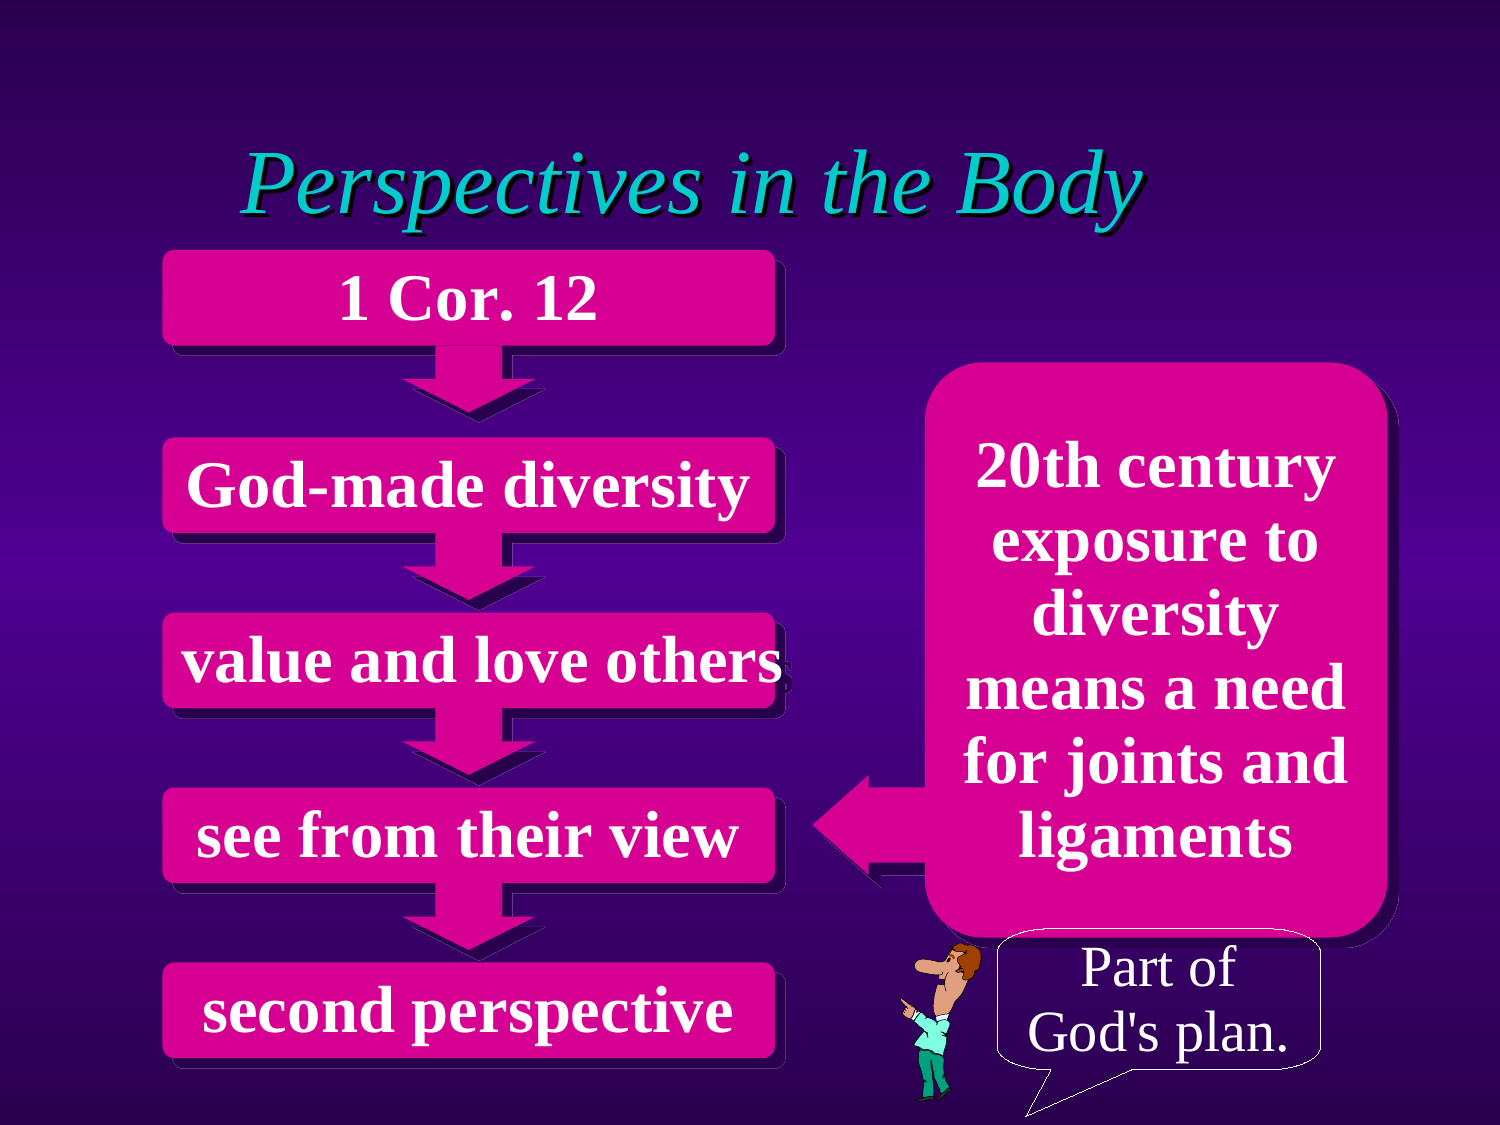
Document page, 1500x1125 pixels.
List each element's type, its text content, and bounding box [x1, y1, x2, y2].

text_box 20th century exposure to diversity means a need for joints and ligaments [924, 362, 1388, 938]
chart [899, 942, 982, 1102]
text_box value and love others [162, 612, 775, 709]
text_box second perspective [162, 962, 775, 1059]
text_box [812, 774, 924, 876]
text_box Part of God's plan. [997, 928, 1321, 1117]
text_box 1 Cor. 12 [162, 249, 775, 346]
text_box [402, 533, 536, 601]
text_box [402, 345, 536, 413]
title Perspectives in the Body [224, 78, 1388, 288]
text_box see from their view [162, 787, 775, 884]
text_box God-made diversity [162, 437, 775, 534]
text_box [402, 883, 536, 951]
text_box [402, 708, 536, 775]
